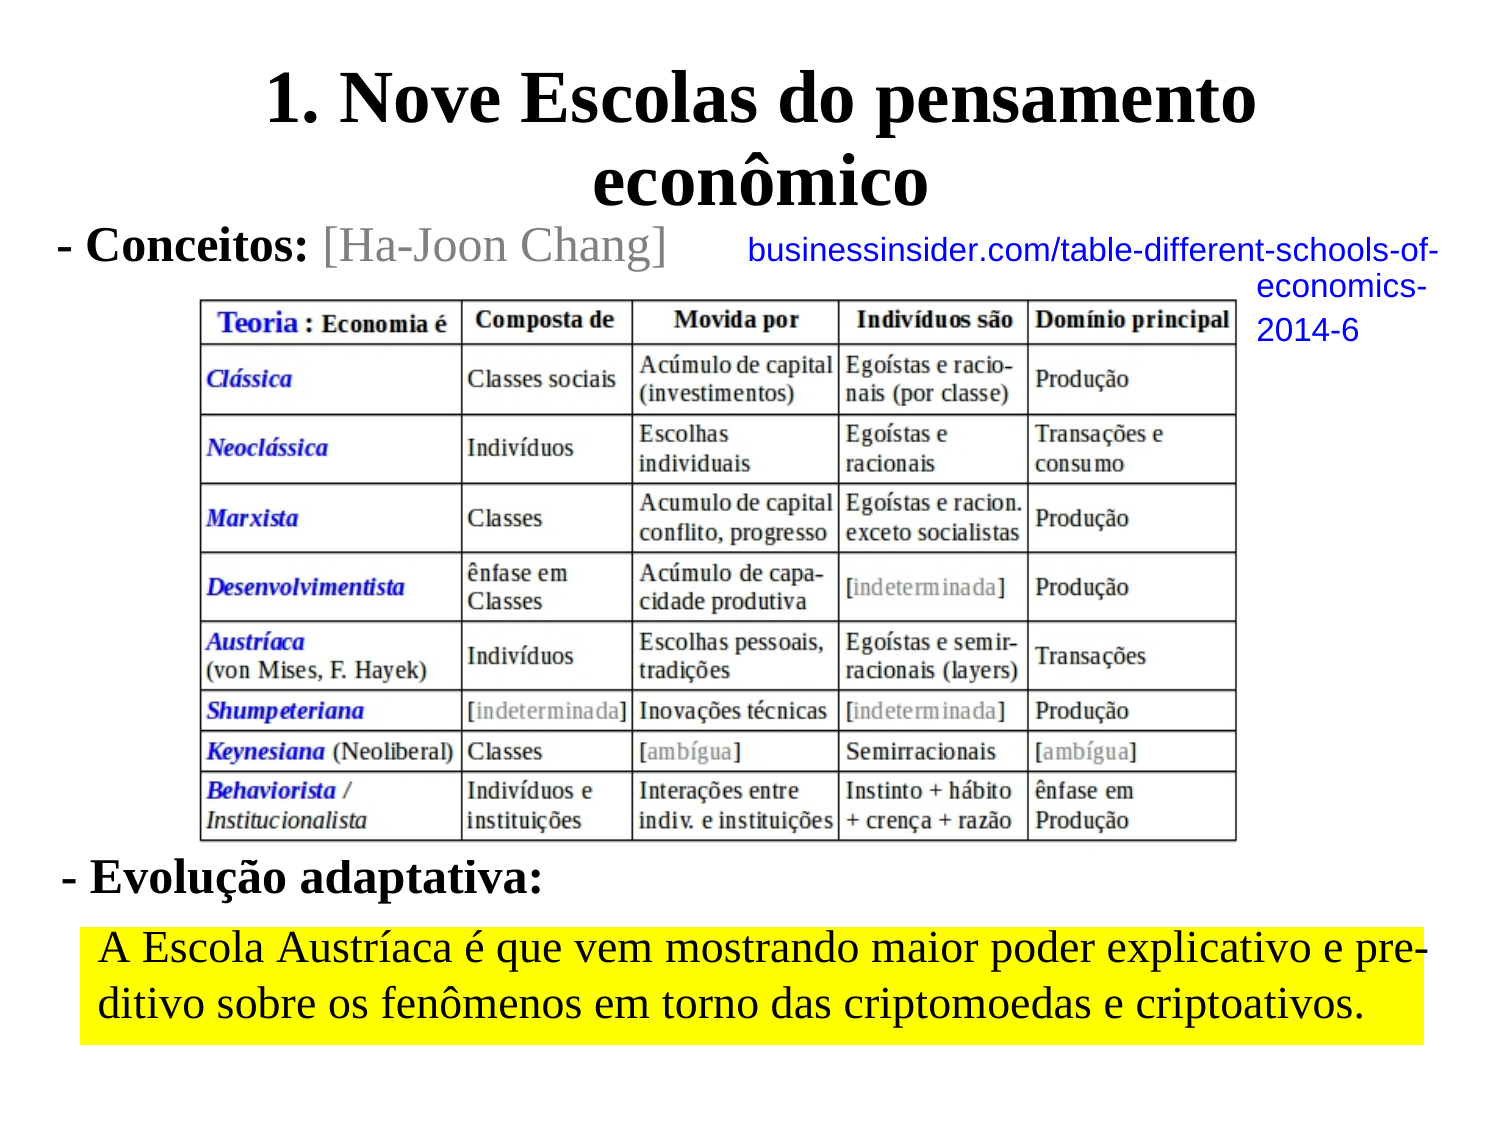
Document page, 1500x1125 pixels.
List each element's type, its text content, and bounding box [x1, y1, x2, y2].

text_box - Conceitos: [Ha-Joon Chang] businessinsider.com/table-different-schools-of- economics- 2014-6 - Evolução adaptativa: A Escola Austríaca é que vem mostrando maior poder explicativo e pre-ditivo sobre os fenômenos em torno das criptomoedas e criptoativos. [56, 221, 1442, 1050]
picture [197, 284, 1248, 860]
title 1. Nove Escolas do pensamento econômico [97, 47, 1426, 229]
